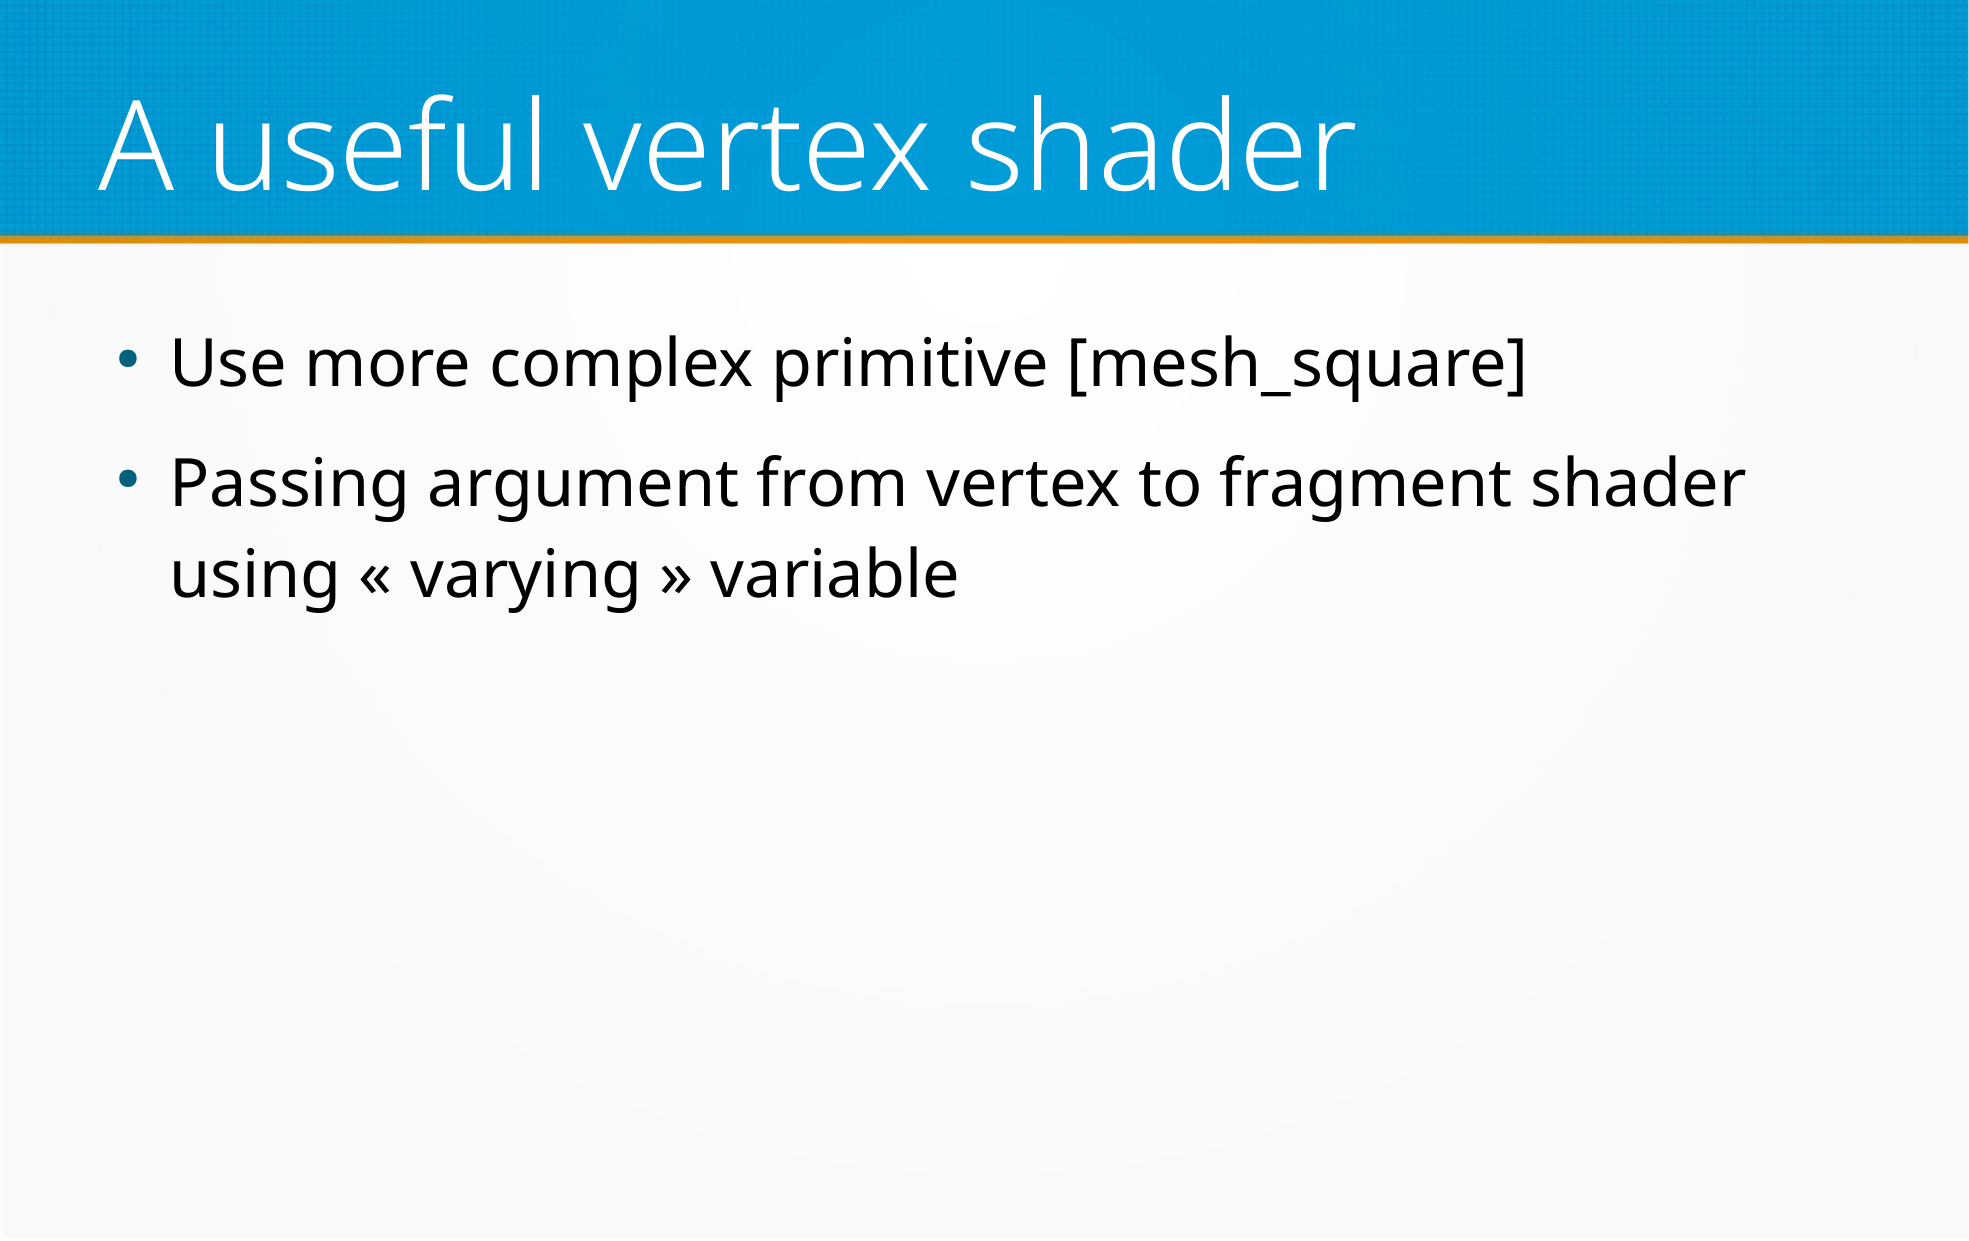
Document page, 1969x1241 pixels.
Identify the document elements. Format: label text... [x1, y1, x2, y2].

title A useful vertex shader [98, 19, 1870, 227]
picture [0, 233, 1969, 1241]
list Use more complex primitive [mesh_square] Passing argument from vertex to fragment shader using « varying » variable [98, 315, 1861, 1081]
